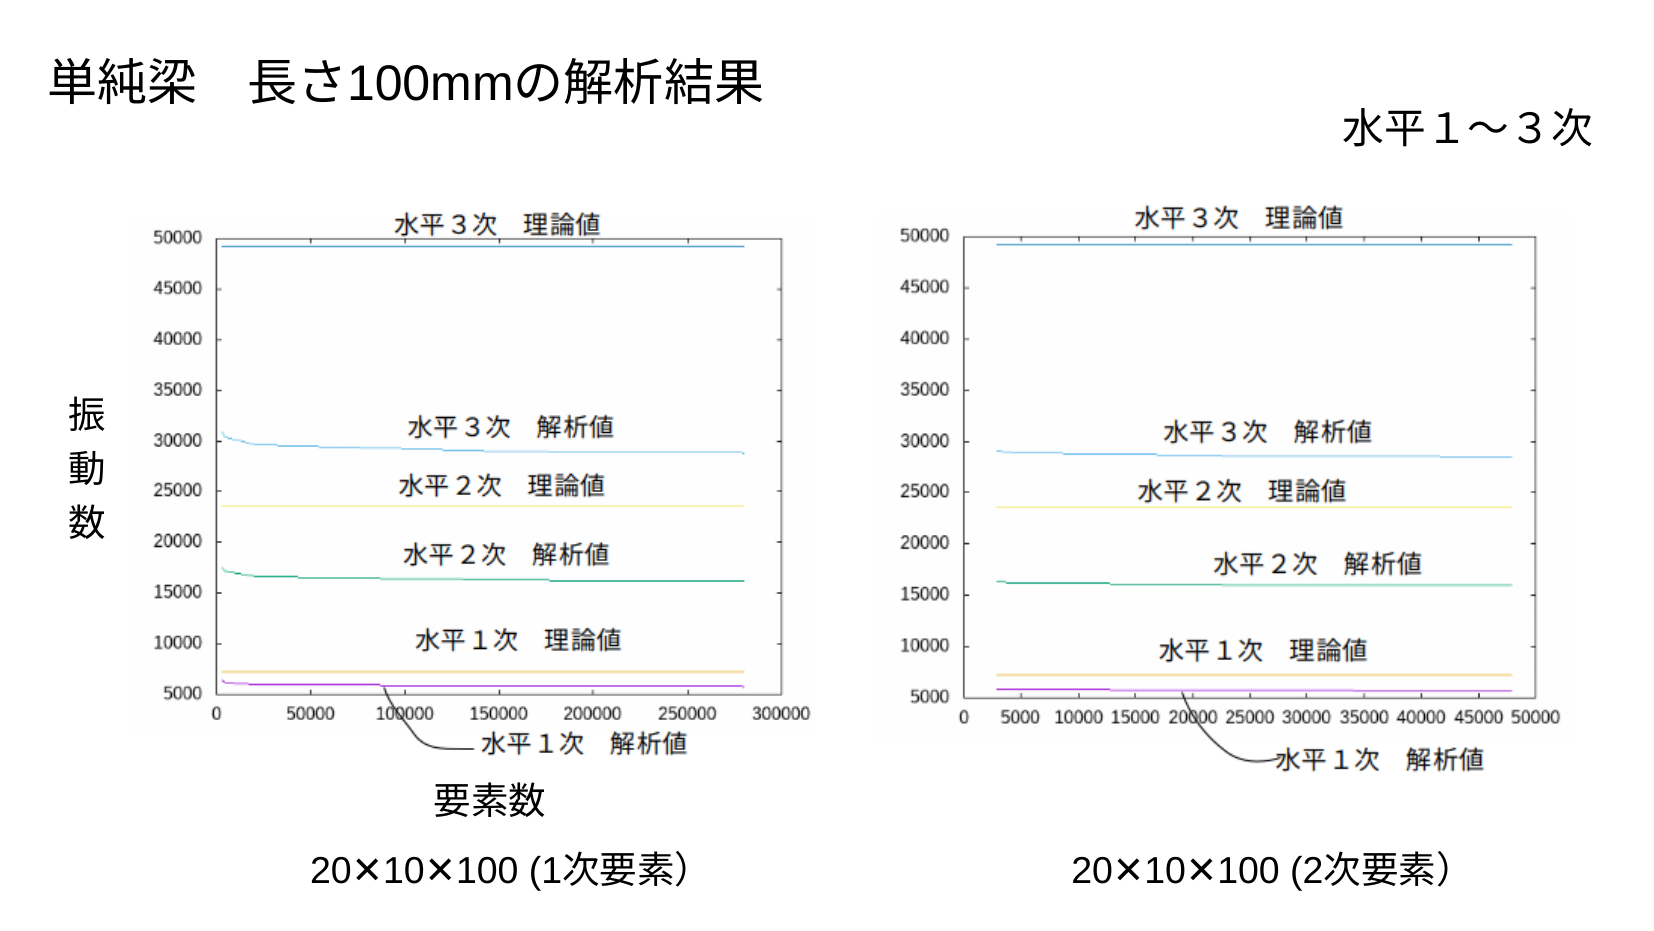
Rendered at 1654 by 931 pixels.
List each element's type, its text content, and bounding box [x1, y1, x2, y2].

text_box 振 動 数 [53, 377, 121, 556]
text_box 20✕10✕100 (2次要素） [1056, 832, 1489, 902]
text_box 20✕10✕100 (1次要素） [295, 832, 728, 902]
picture [877, 188, 1583, 792]
text_box 単純梁 長さ100mmの解析結果 [32, 35, 779, 123]
text_box 要素数 [419, 763, 562, 832]
picture [129, 174, 833, 774]
text_box 水平１〜３次 [1327, 87, 1608, 164]
